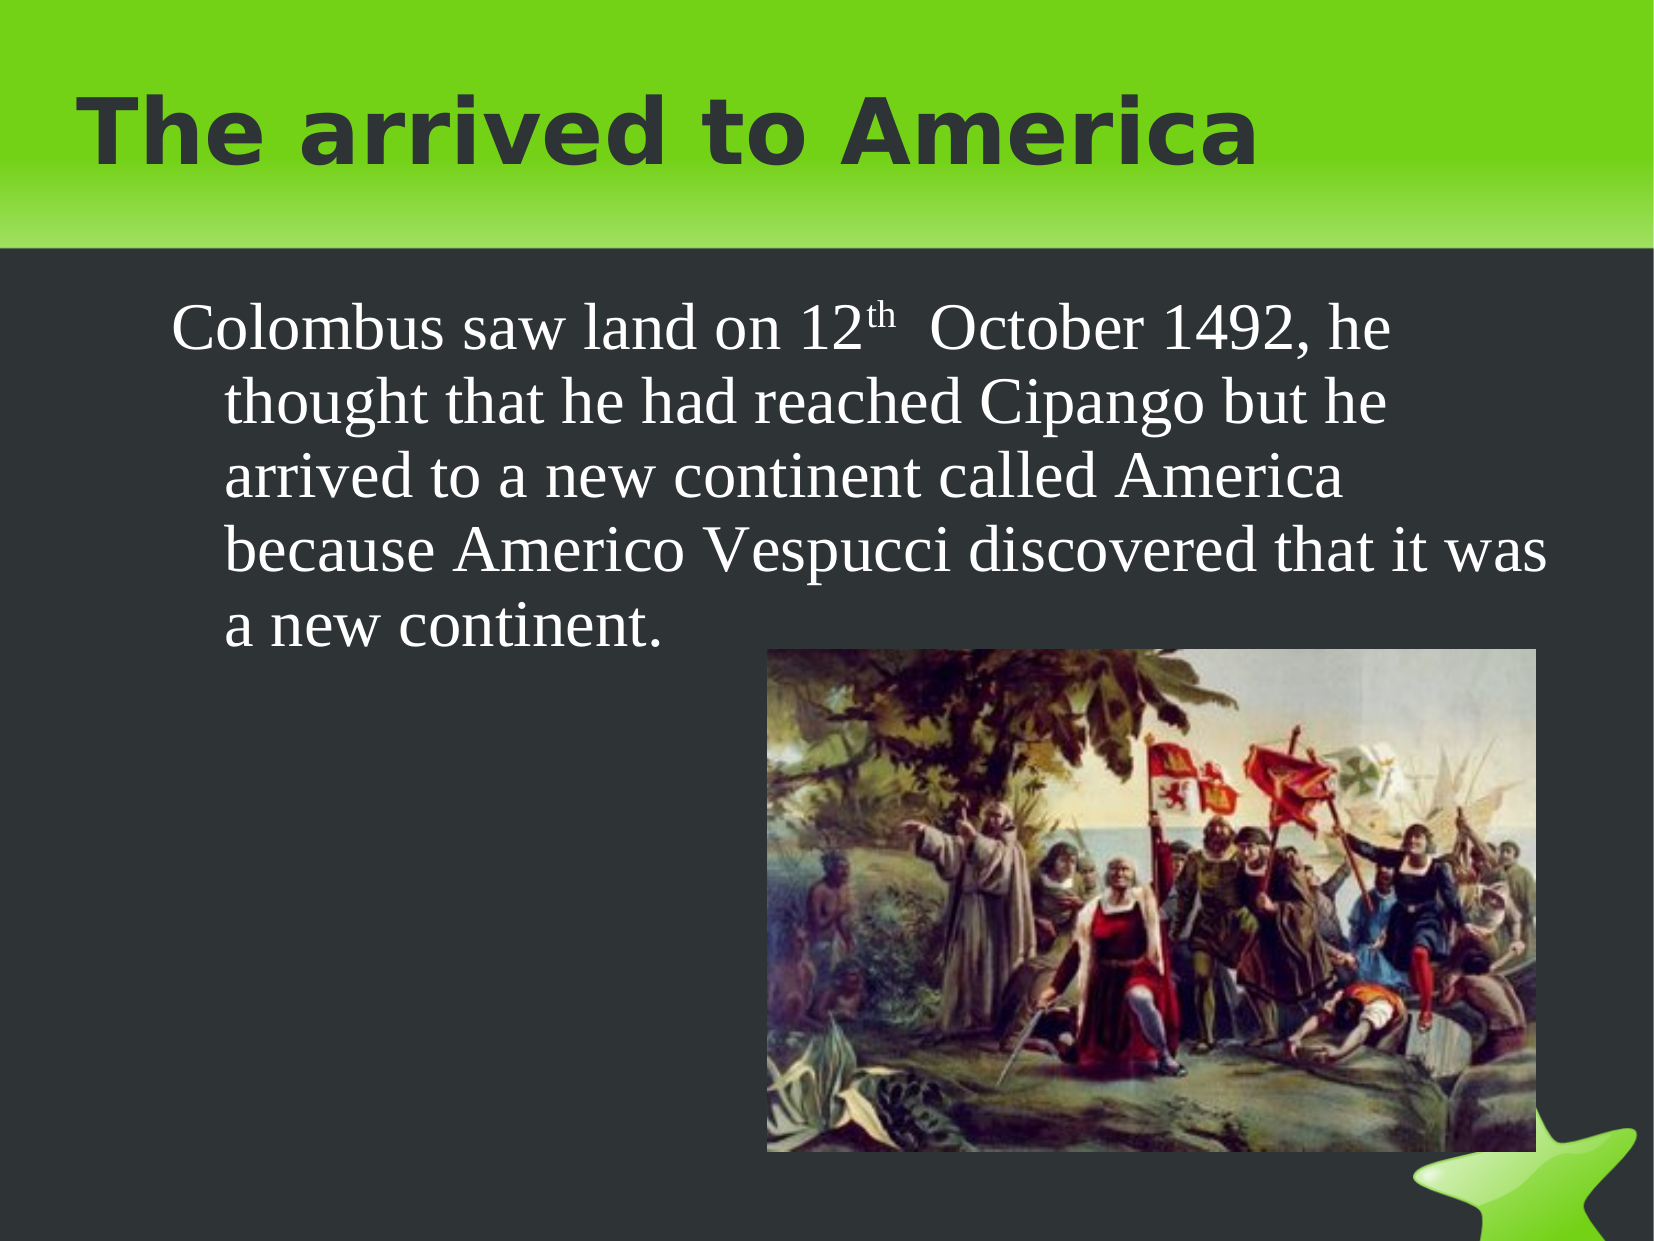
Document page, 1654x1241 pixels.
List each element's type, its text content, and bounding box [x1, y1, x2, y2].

list Colombus saw land on 12th October 1492, he thought that he had reached Cipango but he arrived to a new continent called America because Americo Vespucci discovered that it was a new continent. [82, 290, 1571, 1094]
picture [0, 0, 1654, 1241]
title The arrived to America [76, 36, 1565, 229]
